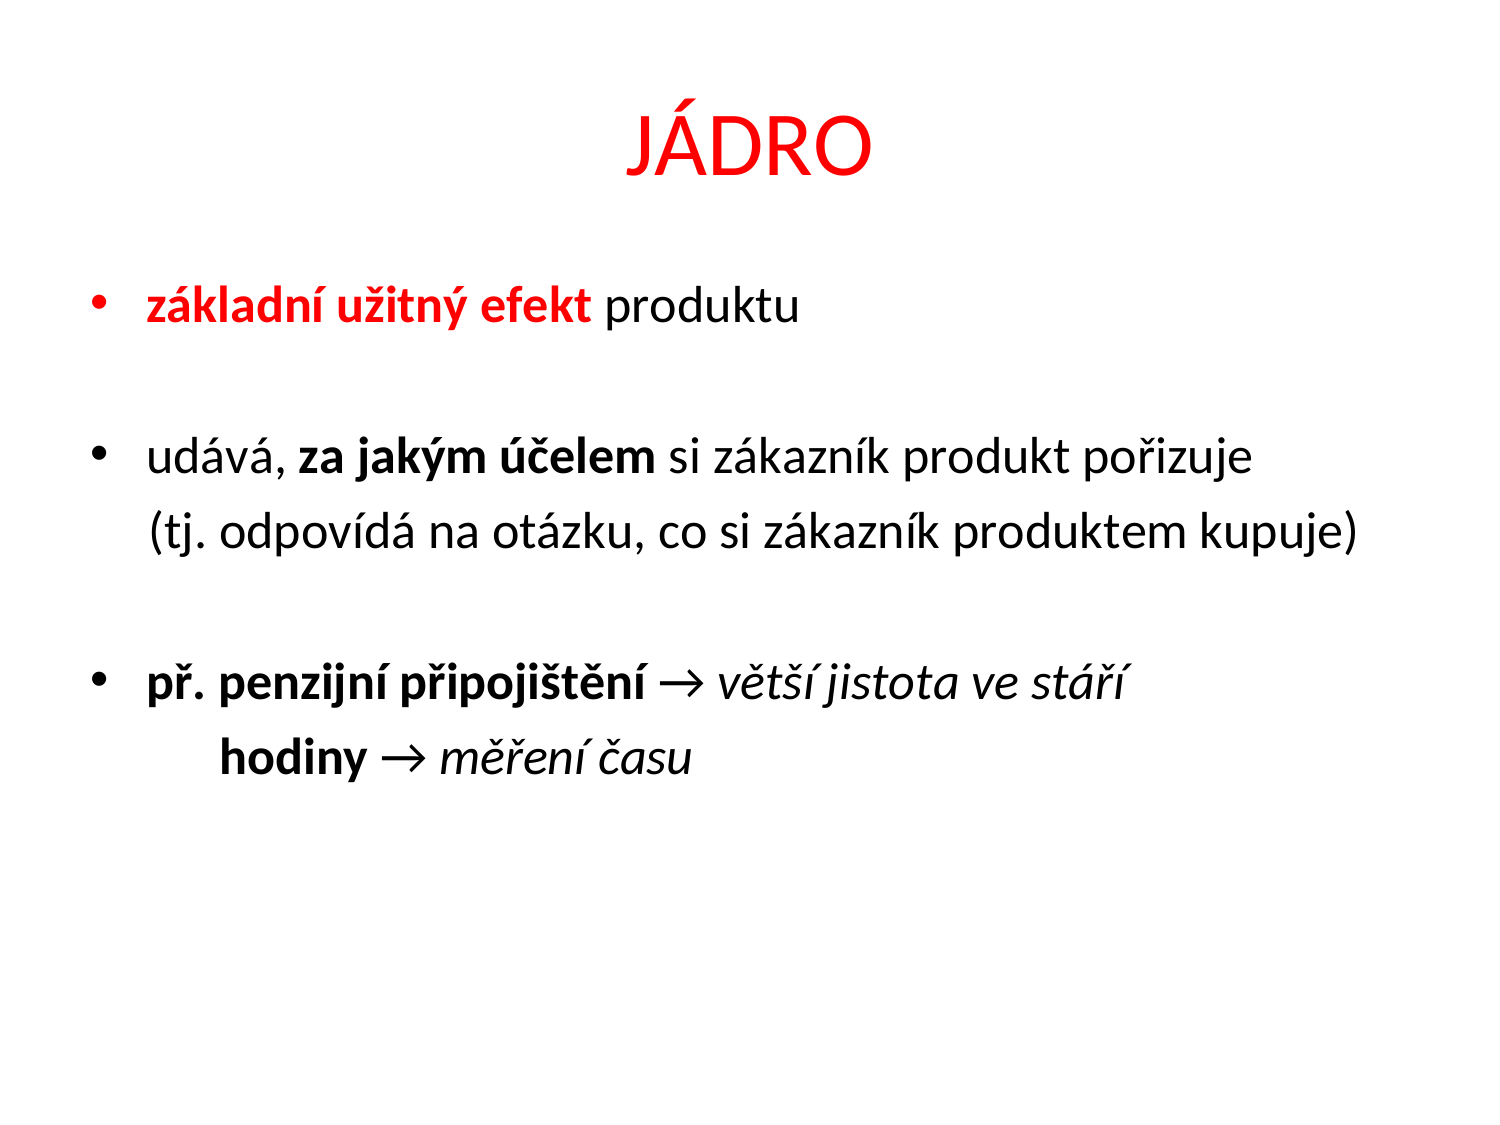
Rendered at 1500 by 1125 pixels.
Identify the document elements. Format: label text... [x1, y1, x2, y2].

title JÁDRO [75, 45, 1426, 233]
list základní užitný efekt produktu udává, za jakým účelem si zákazník produkt pořizuje (tj. odpovídá na otázku, co si zákazník produktem kupuje) př. penzijní připojištění → větší jistota ve stáří hodiny → měření času [75, 262, 1426, 1006]
